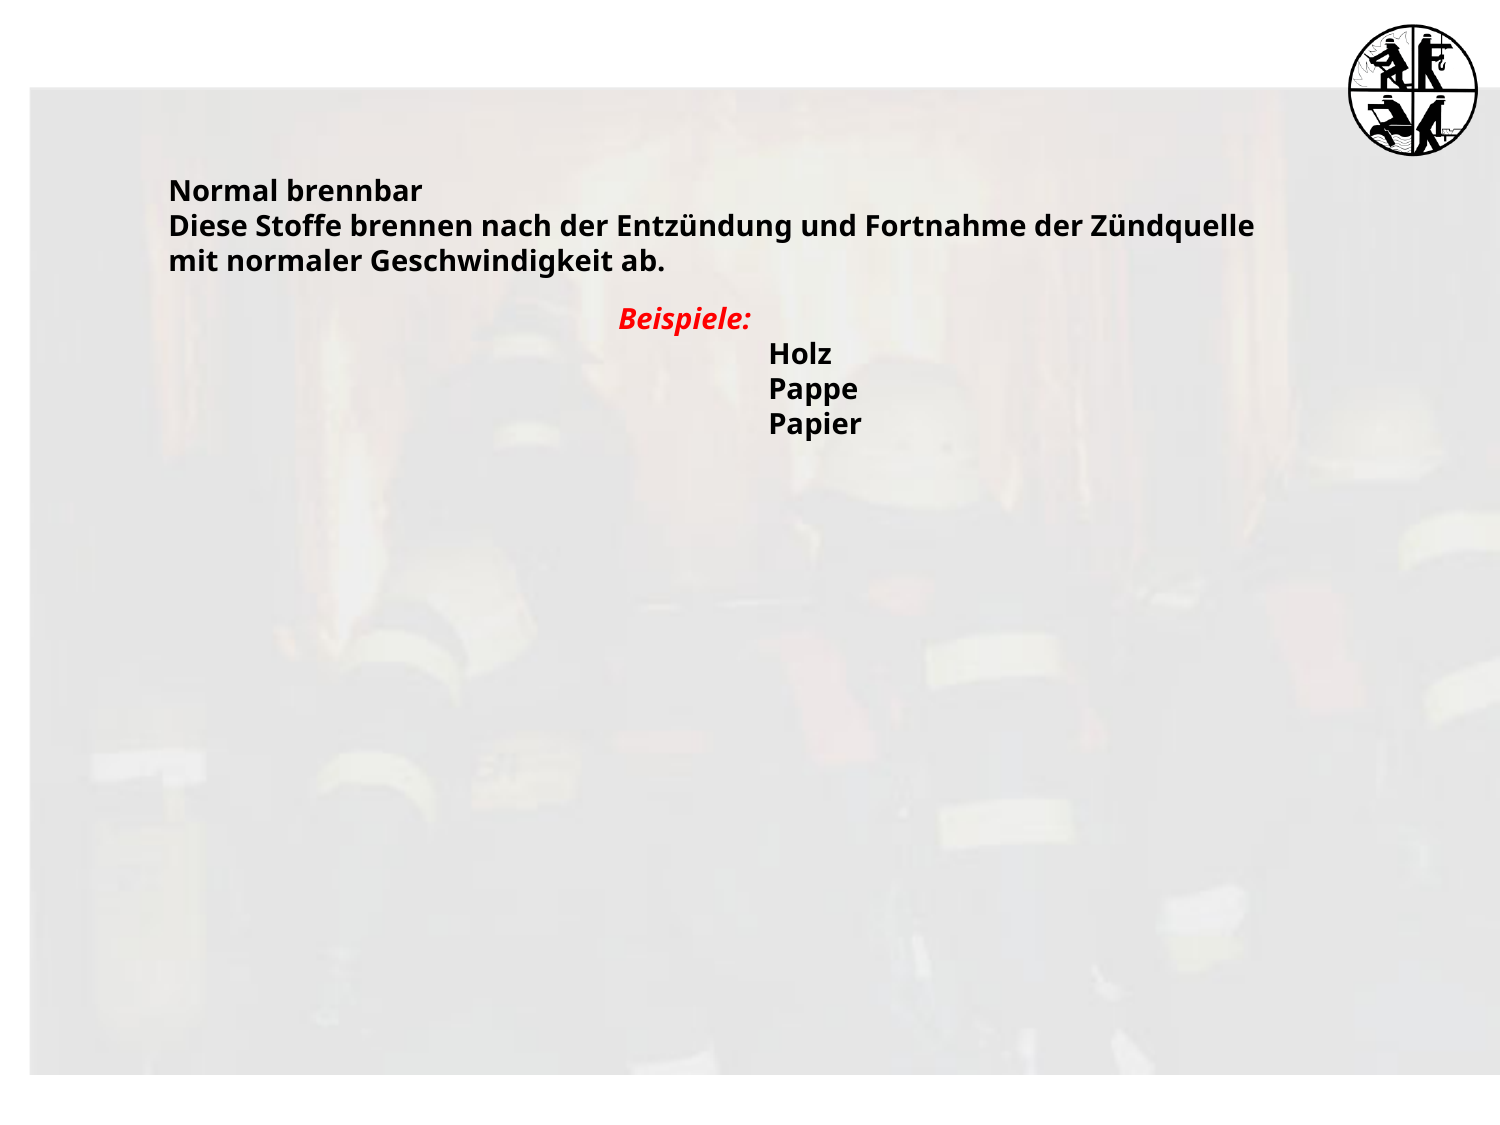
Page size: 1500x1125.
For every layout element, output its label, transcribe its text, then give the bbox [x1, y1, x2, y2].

text_box Normal brennbar Diese Stoffe brennen nach der Entzündung und Fortnahme der Zündquelle mit normaler Geschwindigkeit ab. [153, 165, 1335, 293]
picture [31, 20, 1500, 1075]
text_box Beispiele: Holz Pappe Papier [153, 293, 1335, 449]
